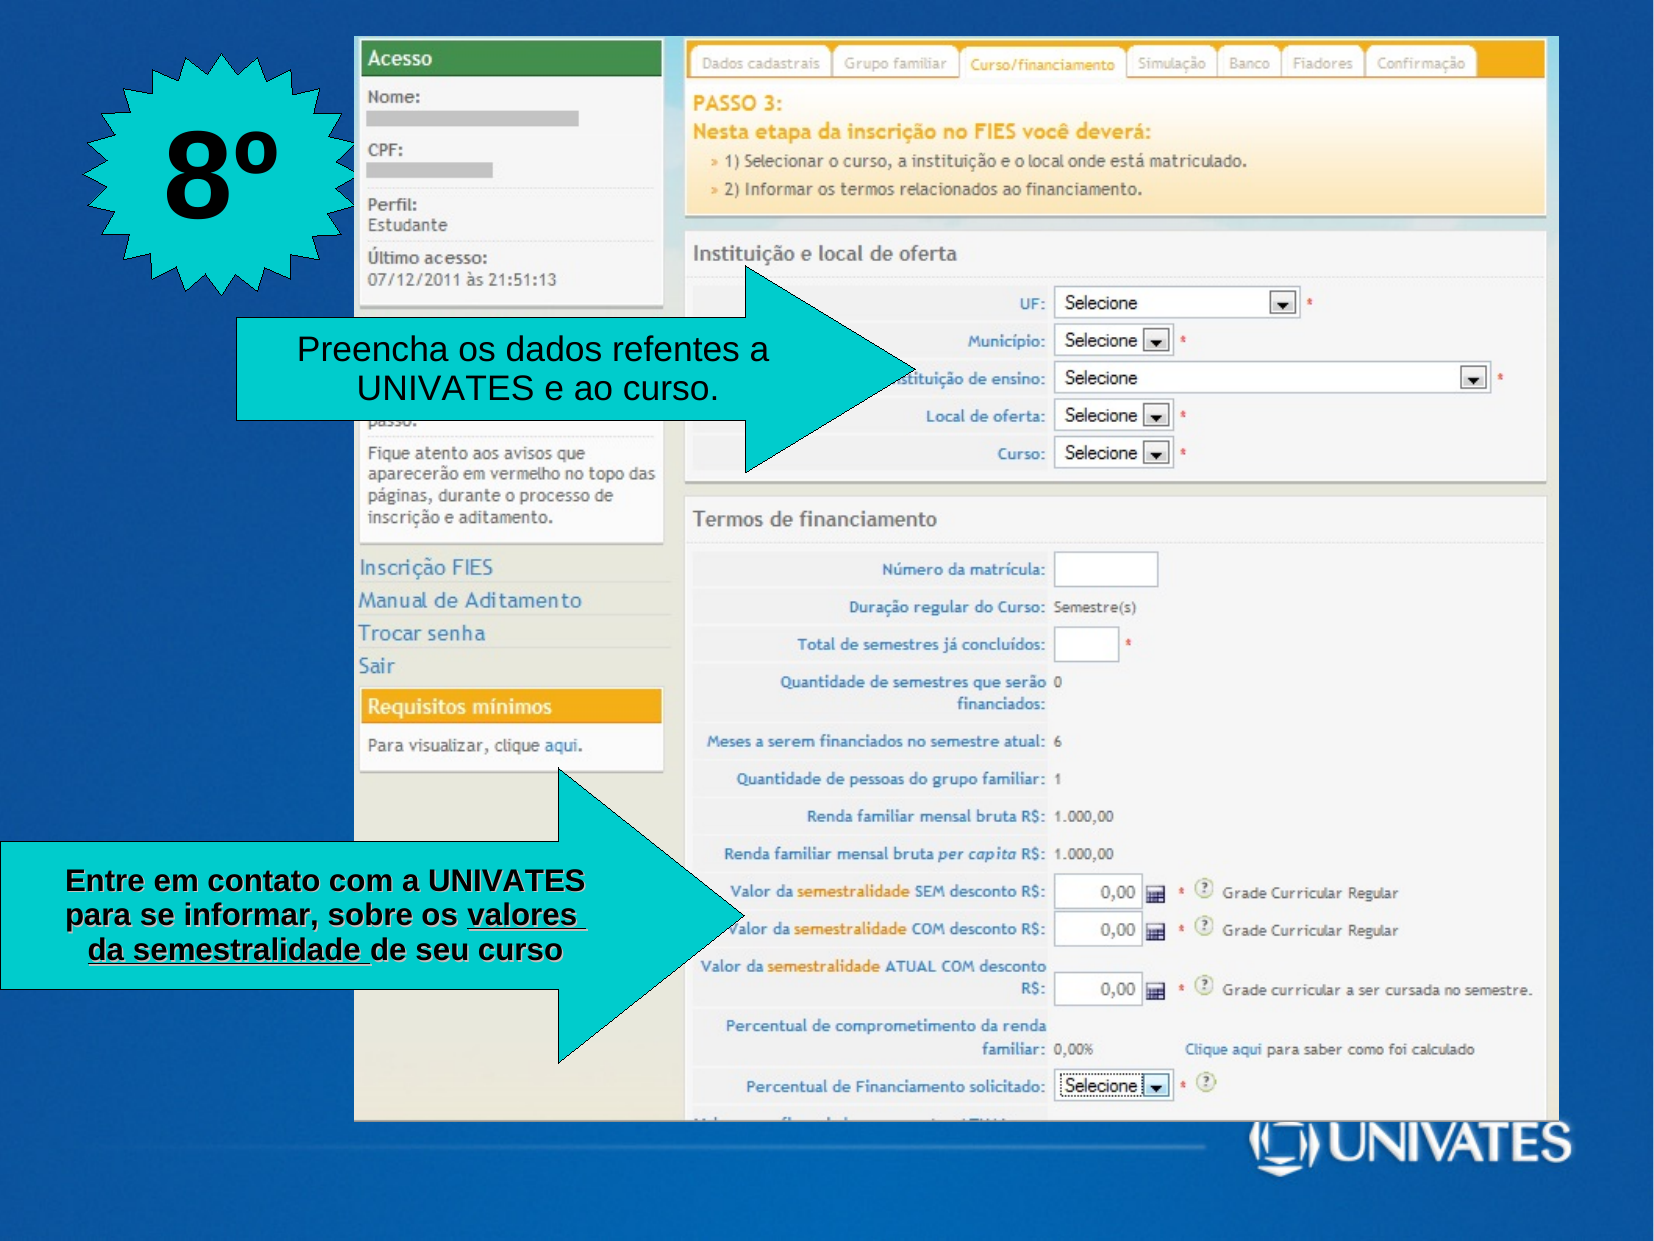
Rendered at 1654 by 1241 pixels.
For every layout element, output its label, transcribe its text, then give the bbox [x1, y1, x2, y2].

text_box Preencha os dados refentes a UNIVATES e ao curso. [236, 265, 916, 473]
title 8º [59, 59, 354, 296]
text_box Entre em contato com a UNIVATES para se informar, sobre os valores da semestralidade de seu curso [0, 767, 745, 1064]
text_box [217, 53, 226, 59]
picture [0, 0, 1654, 1241]
